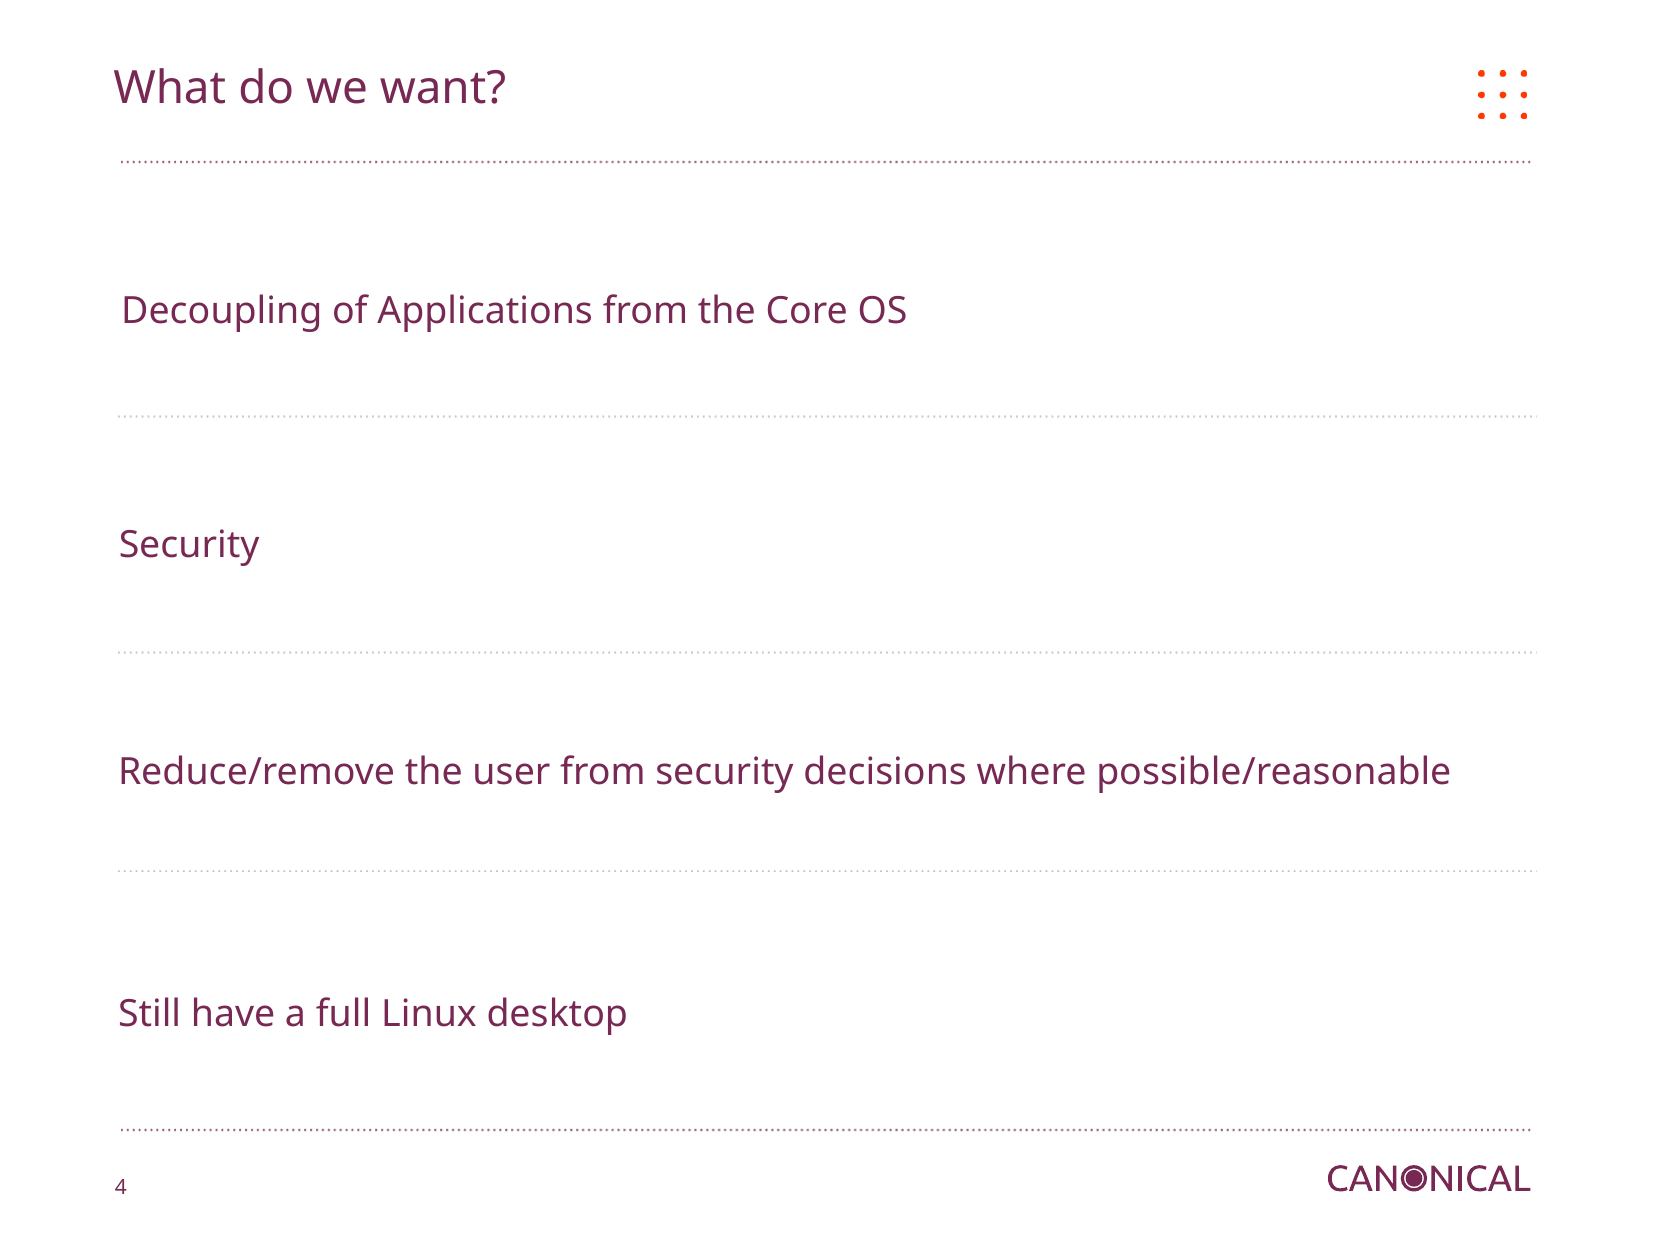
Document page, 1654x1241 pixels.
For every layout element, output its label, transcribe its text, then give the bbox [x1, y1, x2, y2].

title What do we want? [113, 60, 1382, 112]
text_box Reduce/remove the user from security decisions where possible/reasonable [118, 736, 1506, 794]
picture [118, 413, 1537, 420]
picture [111, 159, 1533, 166]
picture [118, 649, 1537, 656]
text_box Still have a full Linux desktop [118, 978, 1046, 1036]
picture [111, 1127, 1533, 1134]
text_box Security [118, 510, 953, 577]
text_box Decoupling of Applications from the Core OS [106, 265, 1004, 323]
picture [118, 868, 1537, 875]
picture [1478, 70, 1527, 119]
